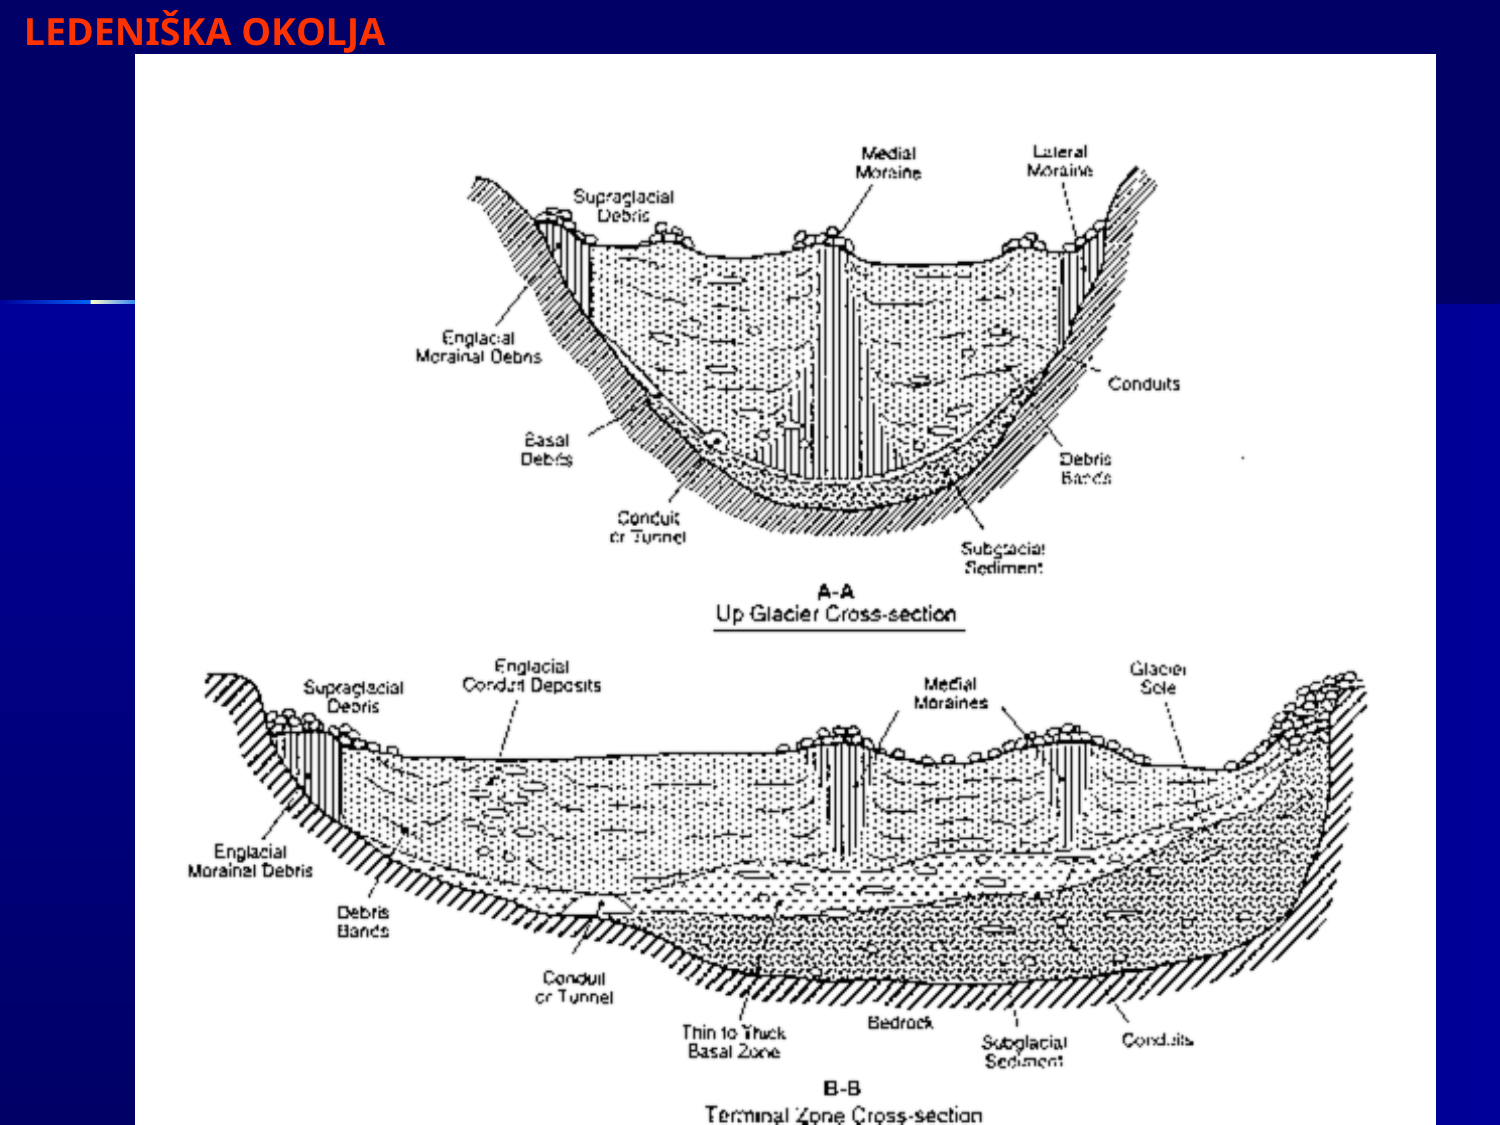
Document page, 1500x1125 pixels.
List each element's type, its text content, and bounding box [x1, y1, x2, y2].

picture [135, 54, 1436, 1125]
text_box LEDENIŠKA OKOLJA [9, 0, 401, 61]
